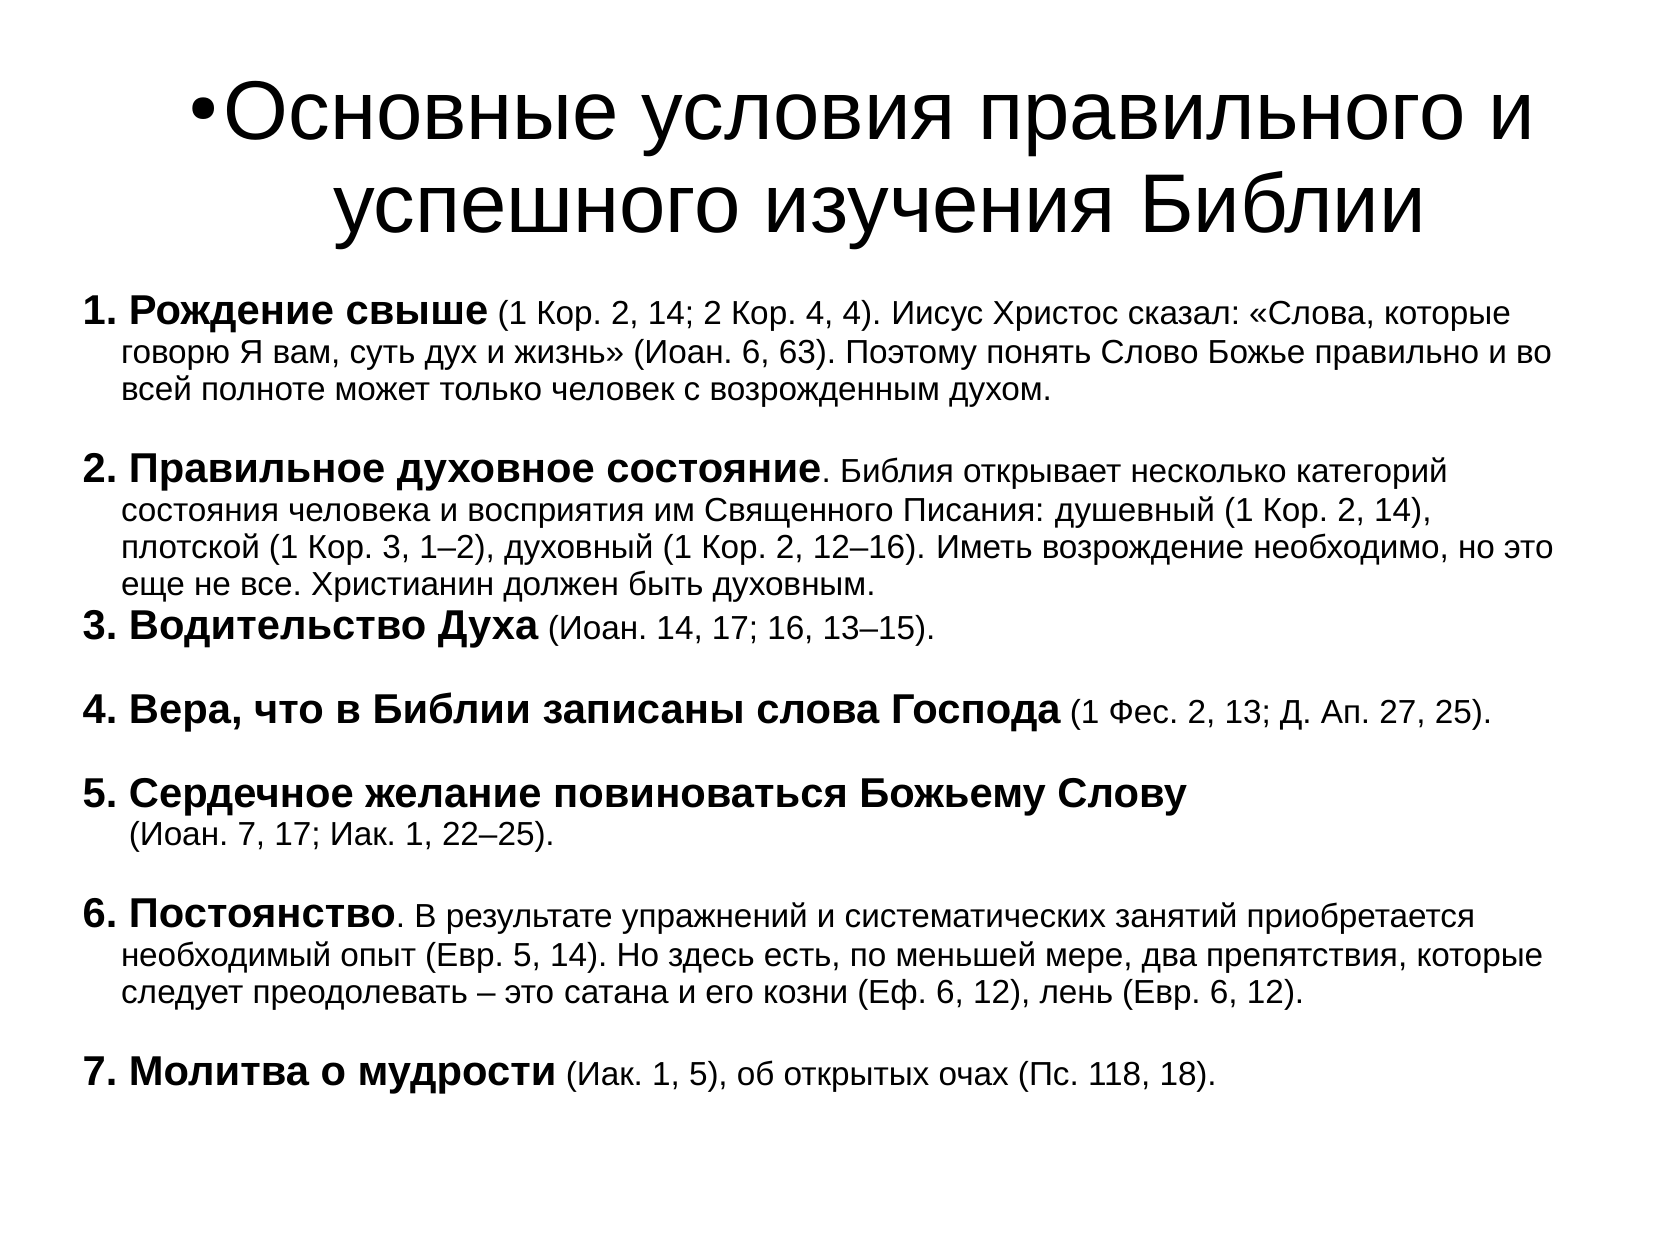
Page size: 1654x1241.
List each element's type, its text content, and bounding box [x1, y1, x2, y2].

subtitle Основные условия правильного и успешного изучения Библии 1. Рождение свыше (1 Кор. 2, 14; 2 Кор. 4, 4). Иисус Христос сказал: «Слова, которые говорю Я вам, суть дух и жизнь» (Иоан. 6, 63). Поэтому понять Слово Божье правильно и во всей полноте может только человек с возрожденным духом. 2. Правильное духовное состояние. Библия открывает несколько категорий состояния человека и восприятия им Священного Писания: душевный (1 Кор. 2, 14), плотской (1 Кор. 3, 1–2), духовный (1 Кор. 2, 12–16). Иметь возрождение необходимо, но это еще не все. Христианин должен быть духовным. 3. Водительство Духа (Иоан. 14, 17; 16, 13–15). 4. Вера, что в Библии записаны слова Господа (1 Фес. 2, 13; Д. Ап. 27, 25). 5. Сердечное желание повиноваться Божьему Слову (Иоан. 7, 17; Иак. 1, 22–25). 6. Постоянство. В результате упражнений и систематических занятий приобретается необходимый опыт (Евр. 5, 14). Но здесь есть, по меньшей мере, два препятствия, которые следует преодолевать – это сатана и его козни (Еф. 6, 12), лень (Евр. 6, 12). 7. Молитва о мудрости (Иак. 1, 5), об открытых очах (Пс. 118, 18). [82, 49, 1571, 1109]
